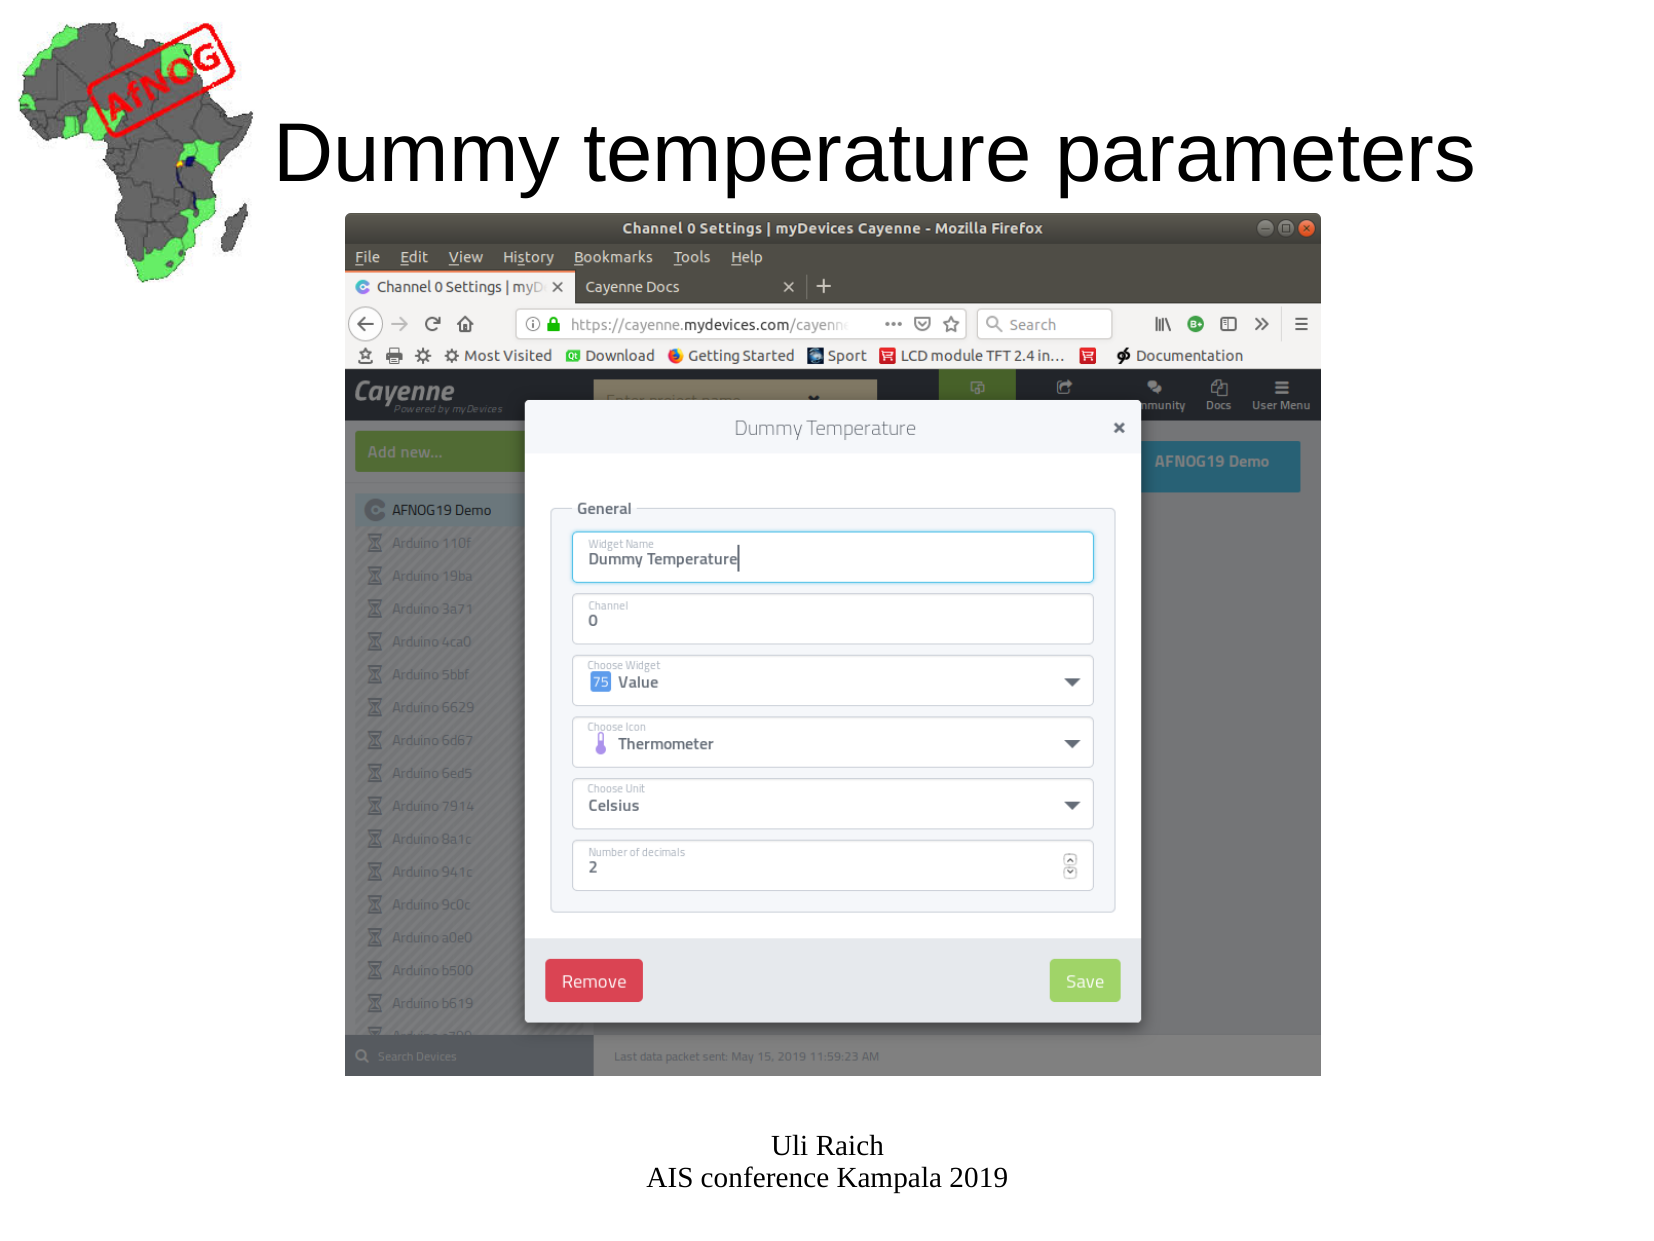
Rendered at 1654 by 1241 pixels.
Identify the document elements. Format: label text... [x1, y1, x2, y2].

title Dummy temperature parameters [180, 49, 1571, 257]
picture [345, 213, 1321, 1076]
picture [9, 0, 259, 291]
